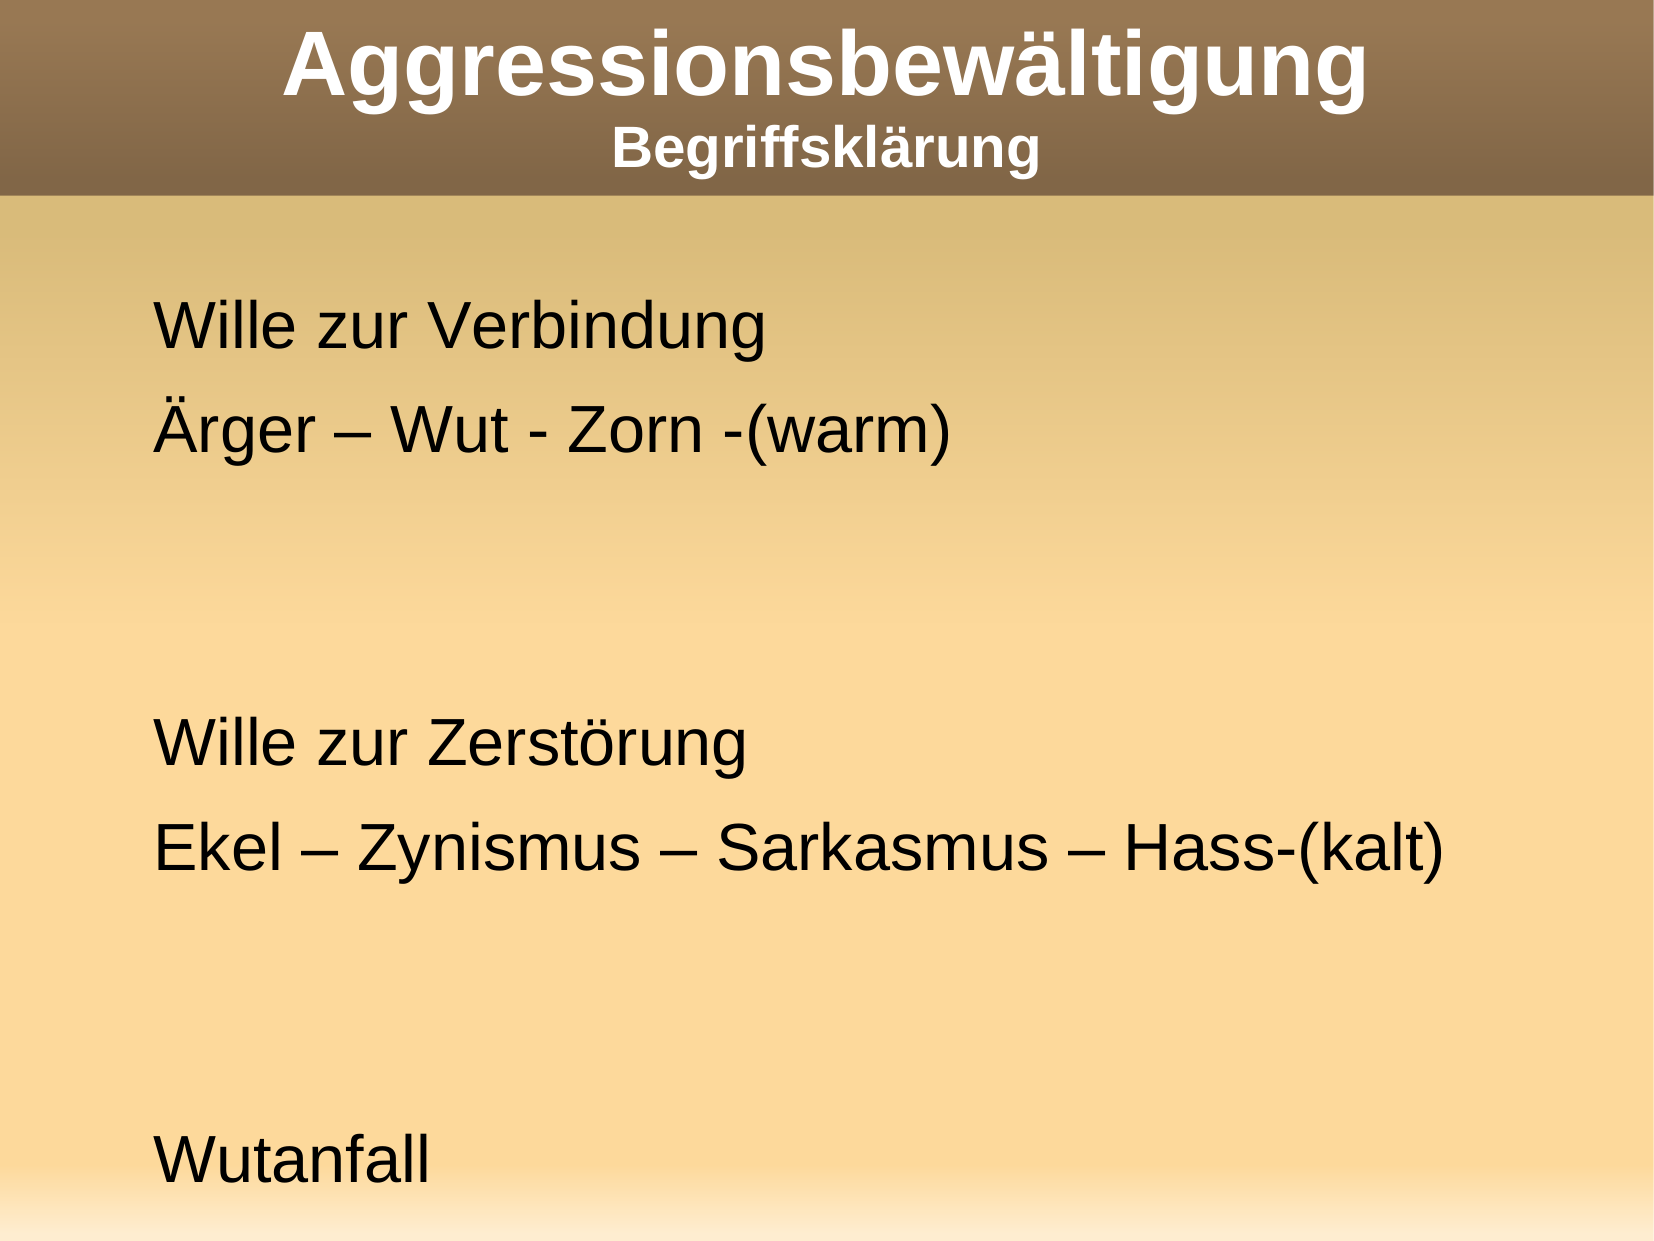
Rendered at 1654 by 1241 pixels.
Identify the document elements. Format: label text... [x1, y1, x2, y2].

title Aggressionsbewältigung Begriffsklärung [82, 12, 1571, 180]
picture [0, 0, 1654, 1241]
list Wille zur Verbindung Ärger – Wut - Zorn -(warm) Wille zur Zerstörung Ekel – Zynismus – Sarkasmus – Hass-(kalt) Wutanfall [82, 288, 1571, 1198]
